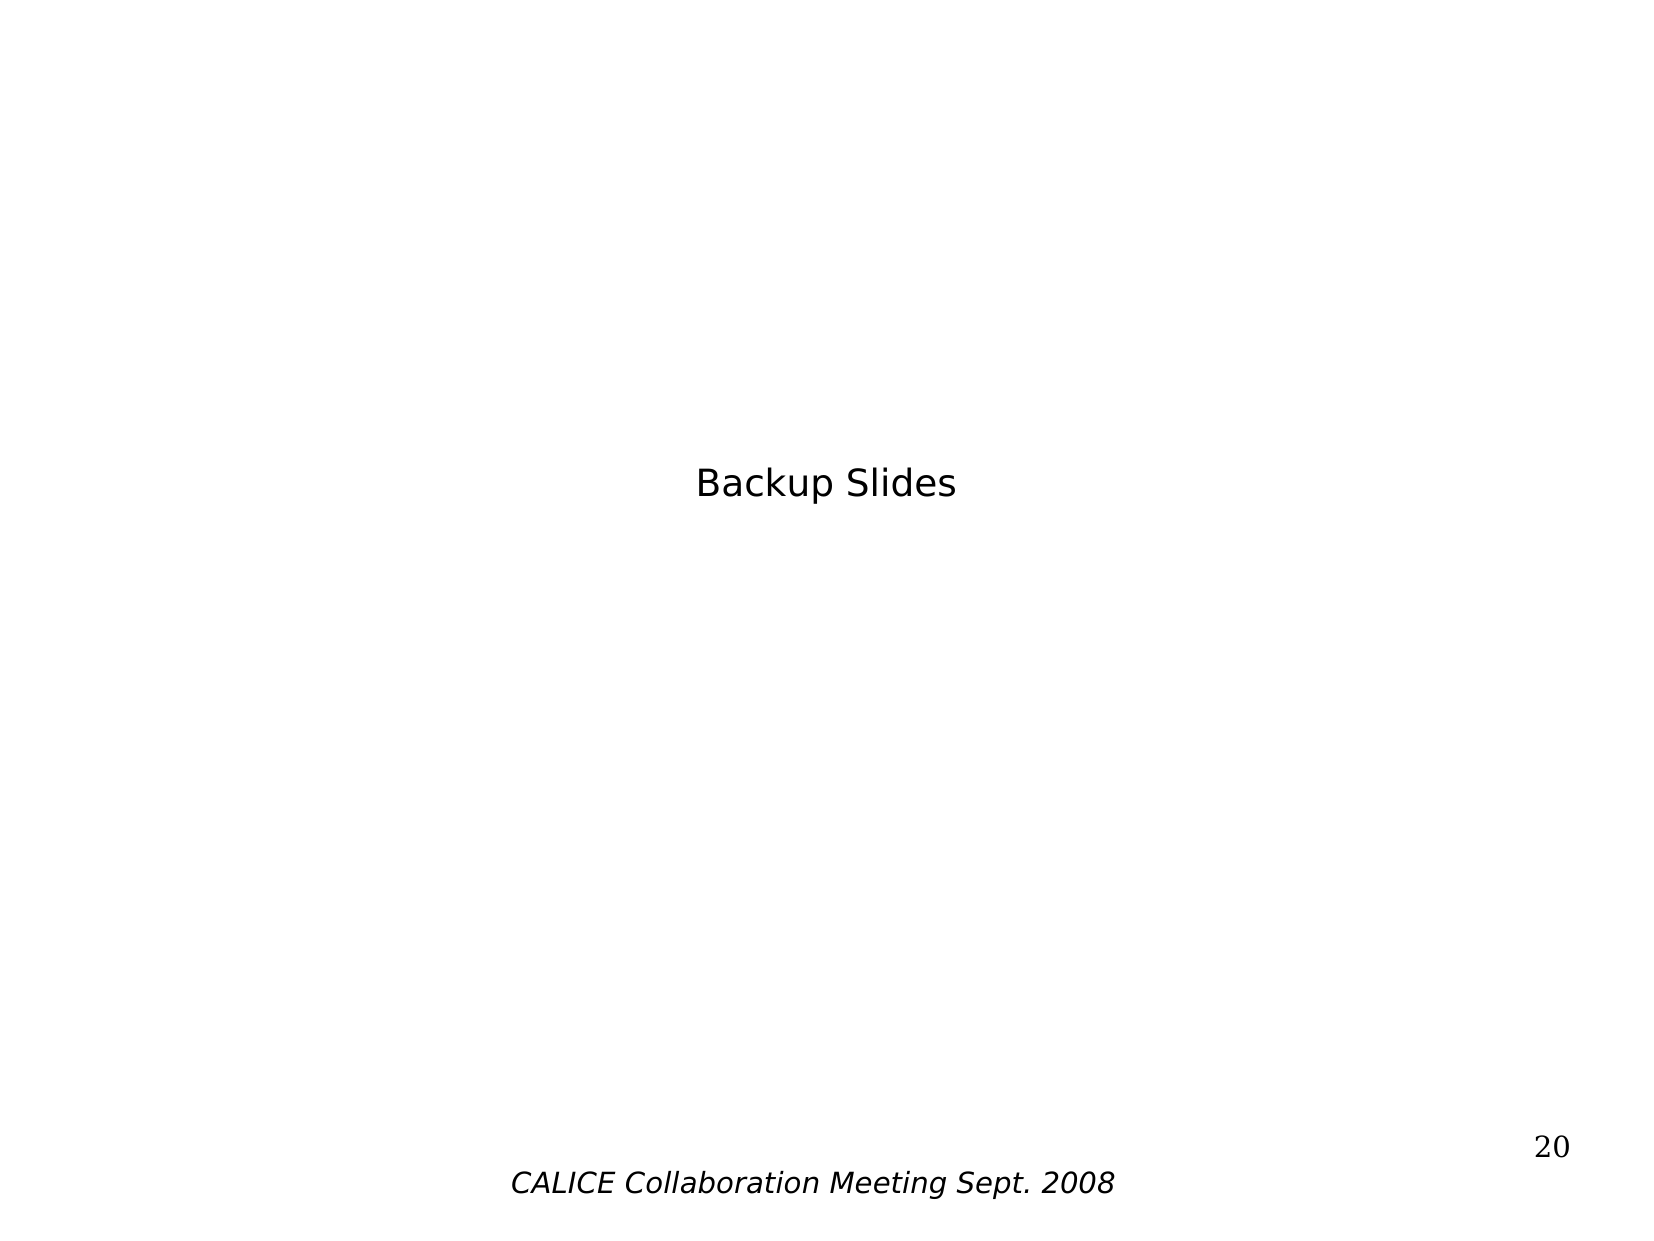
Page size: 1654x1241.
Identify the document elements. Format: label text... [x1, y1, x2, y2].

text_box Backup Slides [680, 454, 967, 514]
